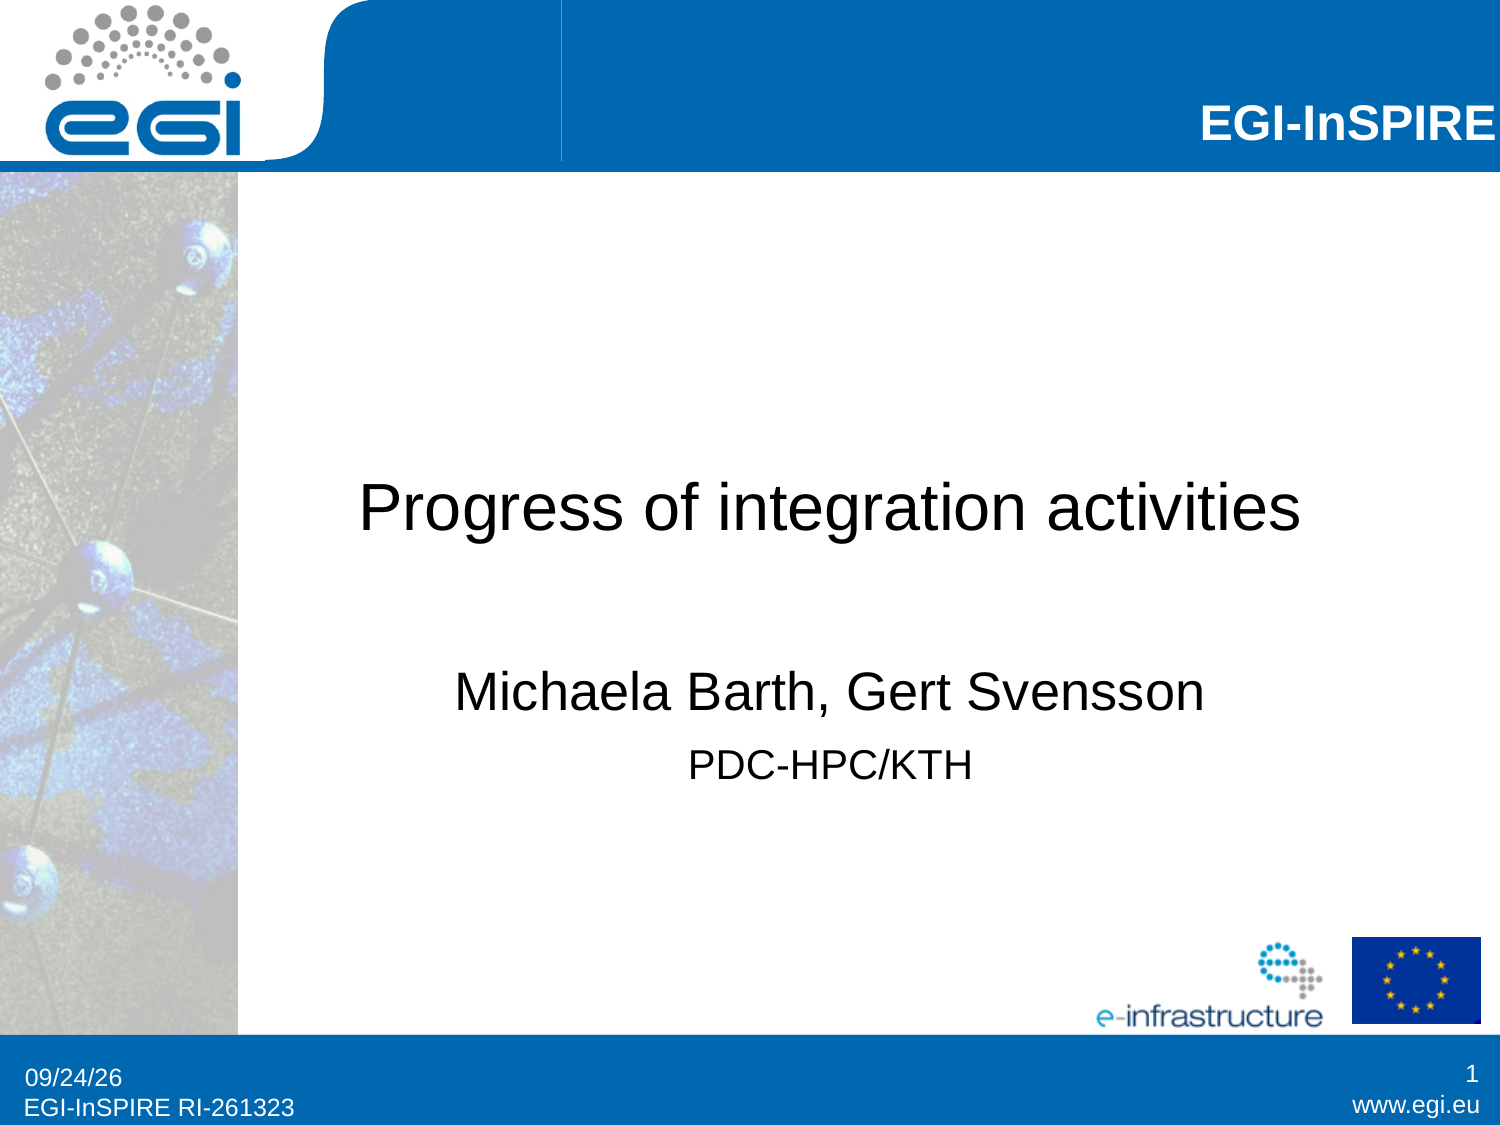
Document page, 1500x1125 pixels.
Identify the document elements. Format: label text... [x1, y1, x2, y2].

picture [1352, 937, 1481, 1024]
text_box <nummer> [1144, 1042, 1495, 1103]
picture [0, 0, 265, 161]
subtitle Progress of integration activities Michaela Barth, Gert Svensson PDC-HPC/KTH [236, 262, 1426, 1021]
picture [0, 172, 238, 1034]
text_box 05/16/11 [10, 1046, 361, 1107]
picture [1091, 1021, 1329, 1034]
